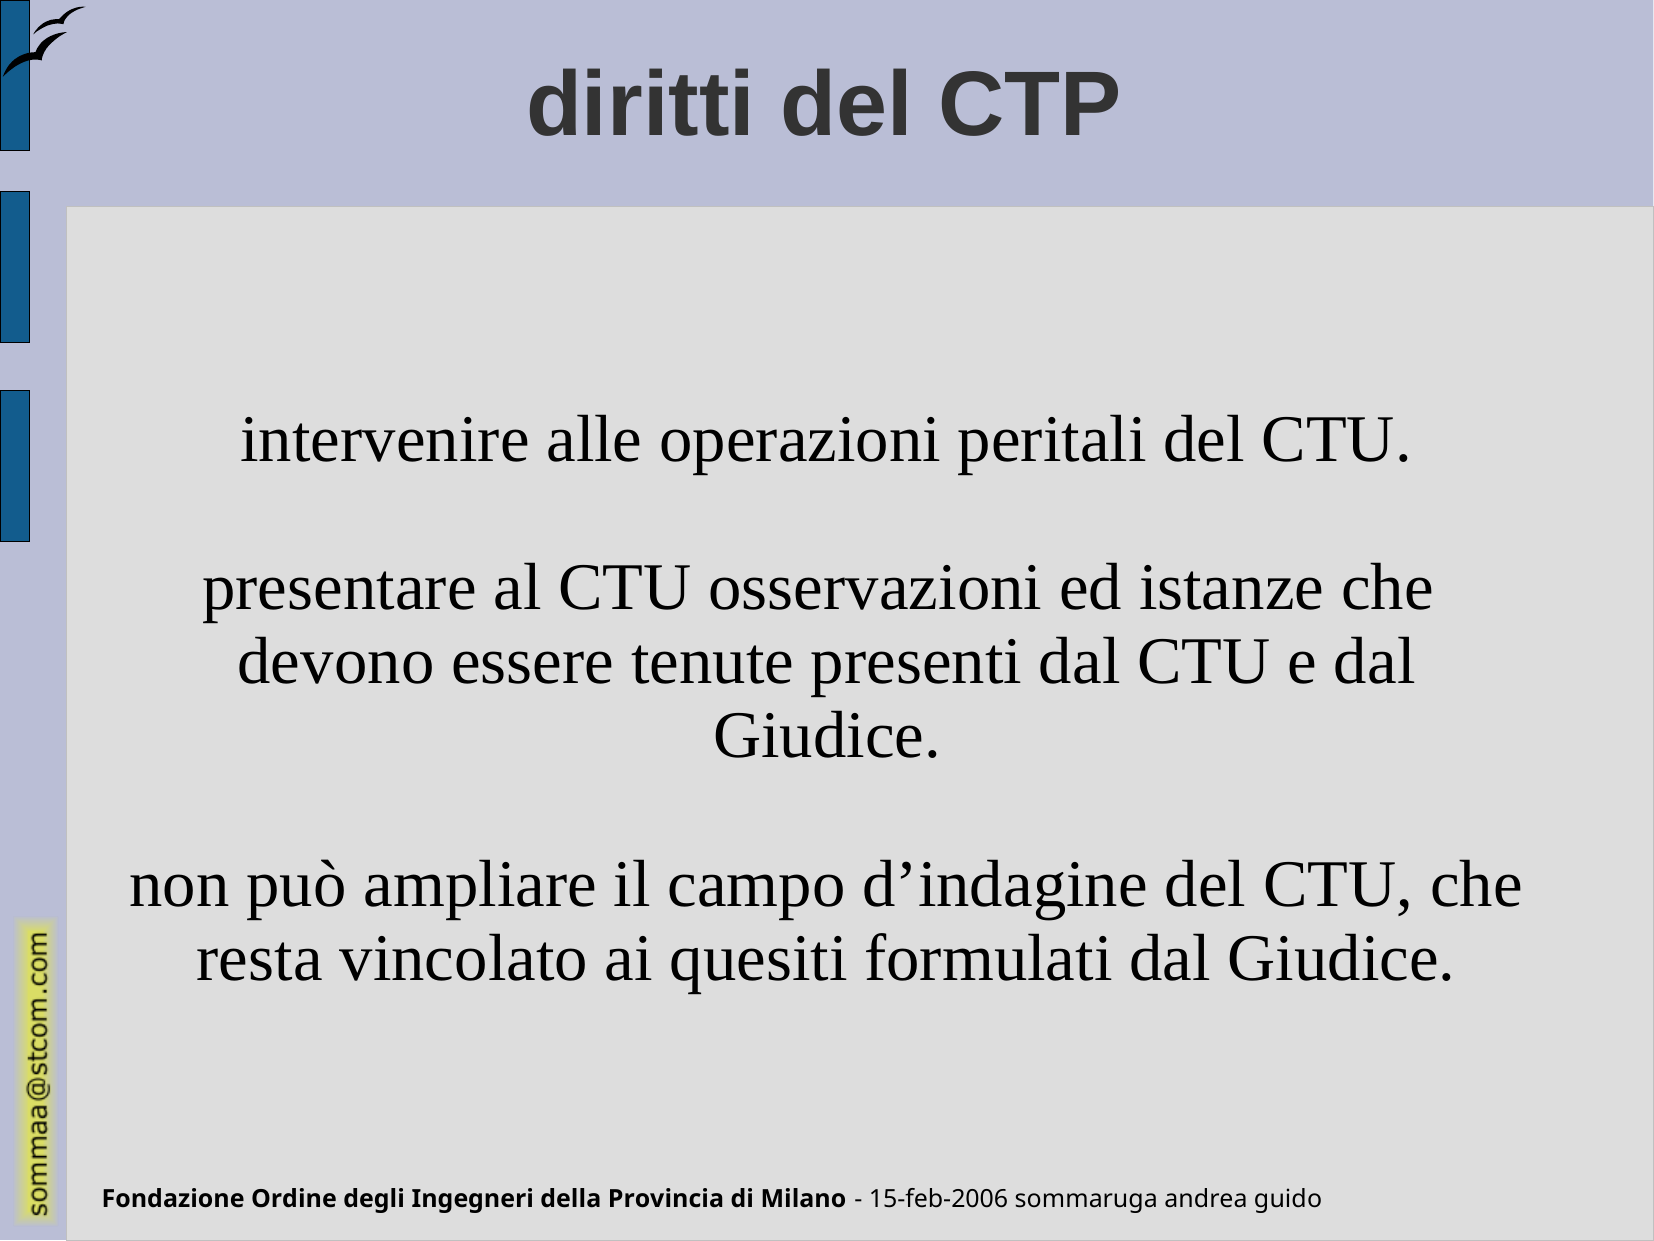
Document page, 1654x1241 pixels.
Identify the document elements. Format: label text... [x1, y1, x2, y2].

title diritti del CTP [118, 0, 1531, 208]
picture [12, 915, 60, 1228]
subtitle intervenire alle operazioni peritali del CTU. presentare al CTU osservazioni ed istanze che devono essere tenute presenti dal CTU e dal Giudice. non può ampliare il campo d’indagine del CTU, che resta vincolato ai quesiti formulati dal Giudice. [121, 344, 1534, 1127]
